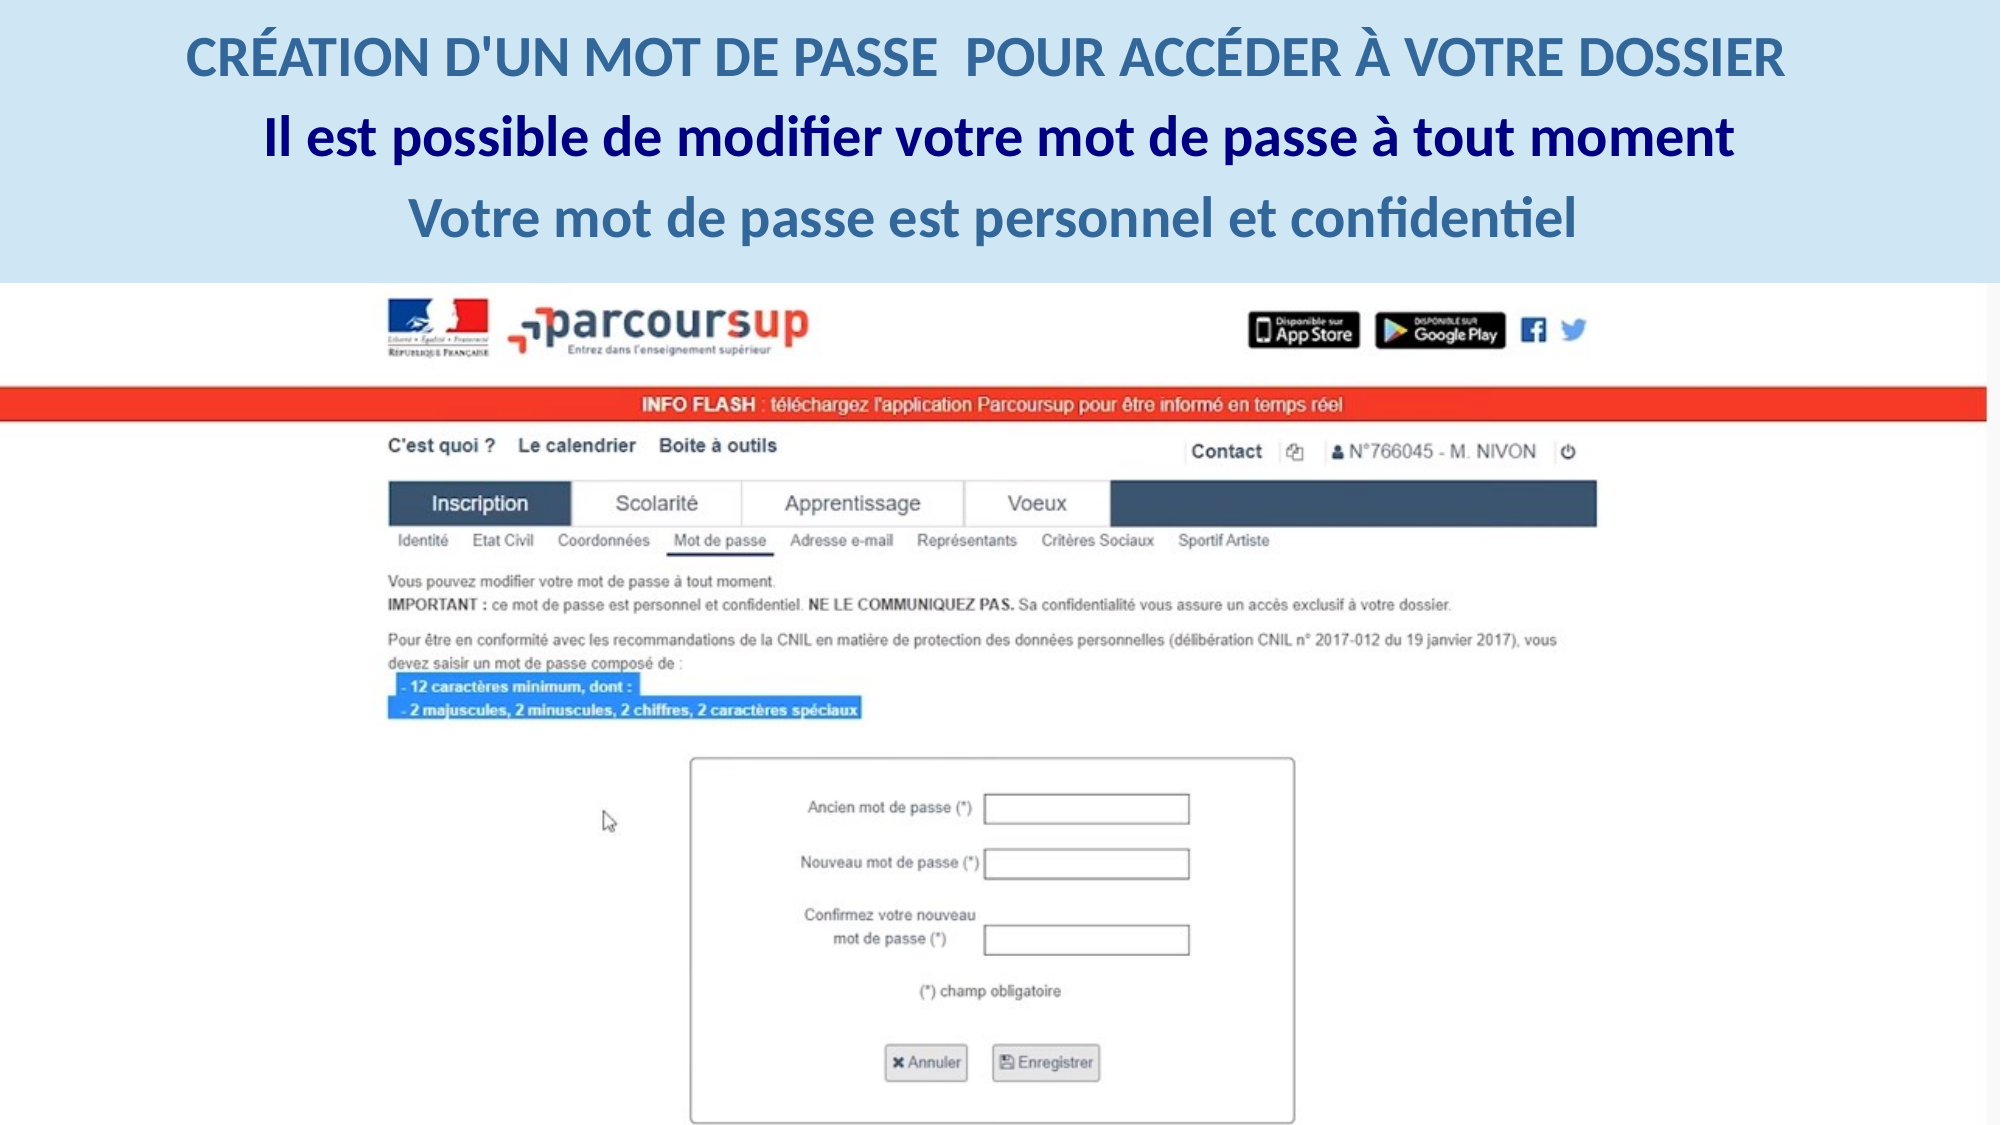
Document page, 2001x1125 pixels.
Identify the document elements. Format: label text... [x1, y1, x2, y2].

picture [0, 283, 2000, 1125]
title CRÉATION D'UN MOT DE PASSE POUR ACCÉDER À VOTRE DOSSIER Il est possible de modifier votre mot de passe à tout moment Votre mot de passe est personnel et confidentiel [0, 0, 2000, 283]
